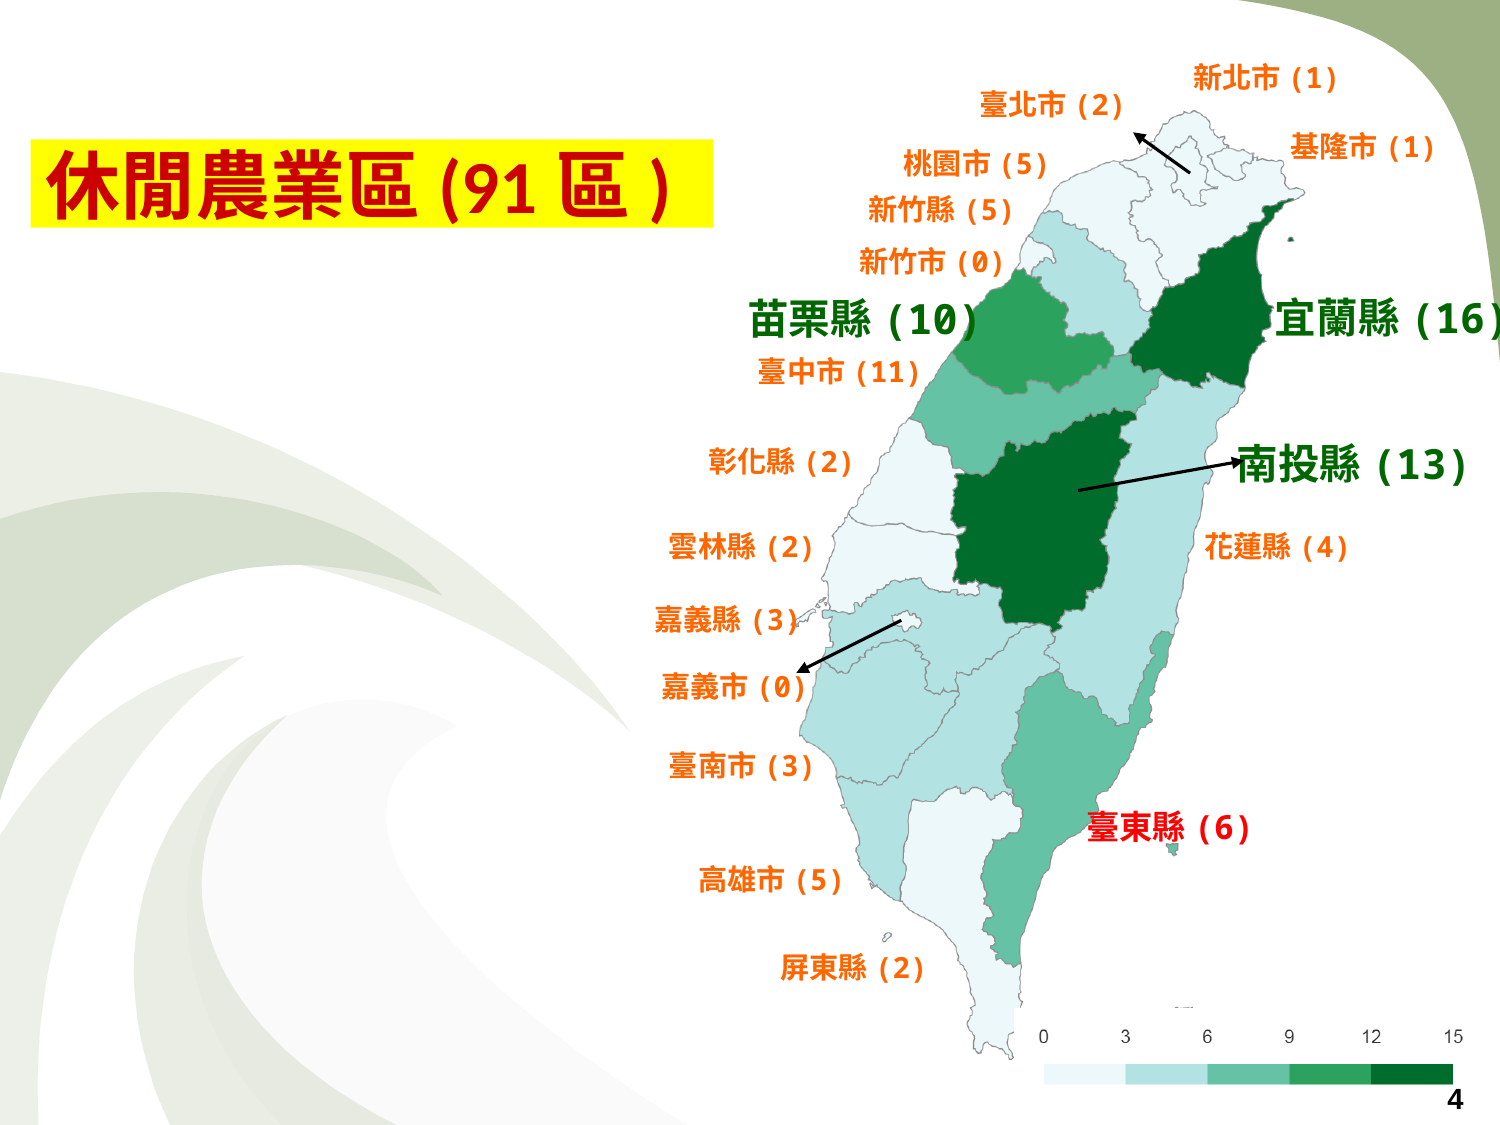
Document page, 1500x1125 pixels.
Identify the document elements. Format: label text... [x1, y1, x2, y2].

text_box 臺中市(11) [743, 345, 938, 396]
text_box 臺東縣(6) [1071, 798, 1269, 974]
text_box 休閒農業區(91區) [30, 139, 713, 228]
picture [761, 81, 1476, 1102]
text_box 桃園市(5) [888, 137, 1066, 188]
text_box 雲林縣(2) [654, 520, 831, 571]
text_box 新竹縣(5) [853, 184, 1031, 234]
text_box 嘉義縣(3) [639, 593, 817, 644]
text_box 苗栗縣(10) [732, 285, 998, 351]
text_box 臺北市(2) [964, 78, 1142, 129]
text_box 新竹市(0) [844, 236, 1022, 286]
text_box 屏東縣(2) [765, 942, 943, 992]
text_box 臺南市(3) [654, 739, 831, 790]
text_box 宜蘭縣(16) [1260, 284, 1500, 350]
text_box 高雄市(5) [683, 853, 861, 904]
text_box 4 [1128, 1058, 1479, 1125]
text_box 新北市(1) [1178, 52, 1356, 103]
text_box 彰化縣(2) [693, 436, 871, 486]
text_box 南投縣(13) [1221, 430, 1487, 496]
text_box 嘉義市(0) [646, 661, 824, 712]
text_box 基隆市(1) [1275, 121, 1453, 171]
text_box 花蓮縣(4) [1189, 520, 1367, 571]
